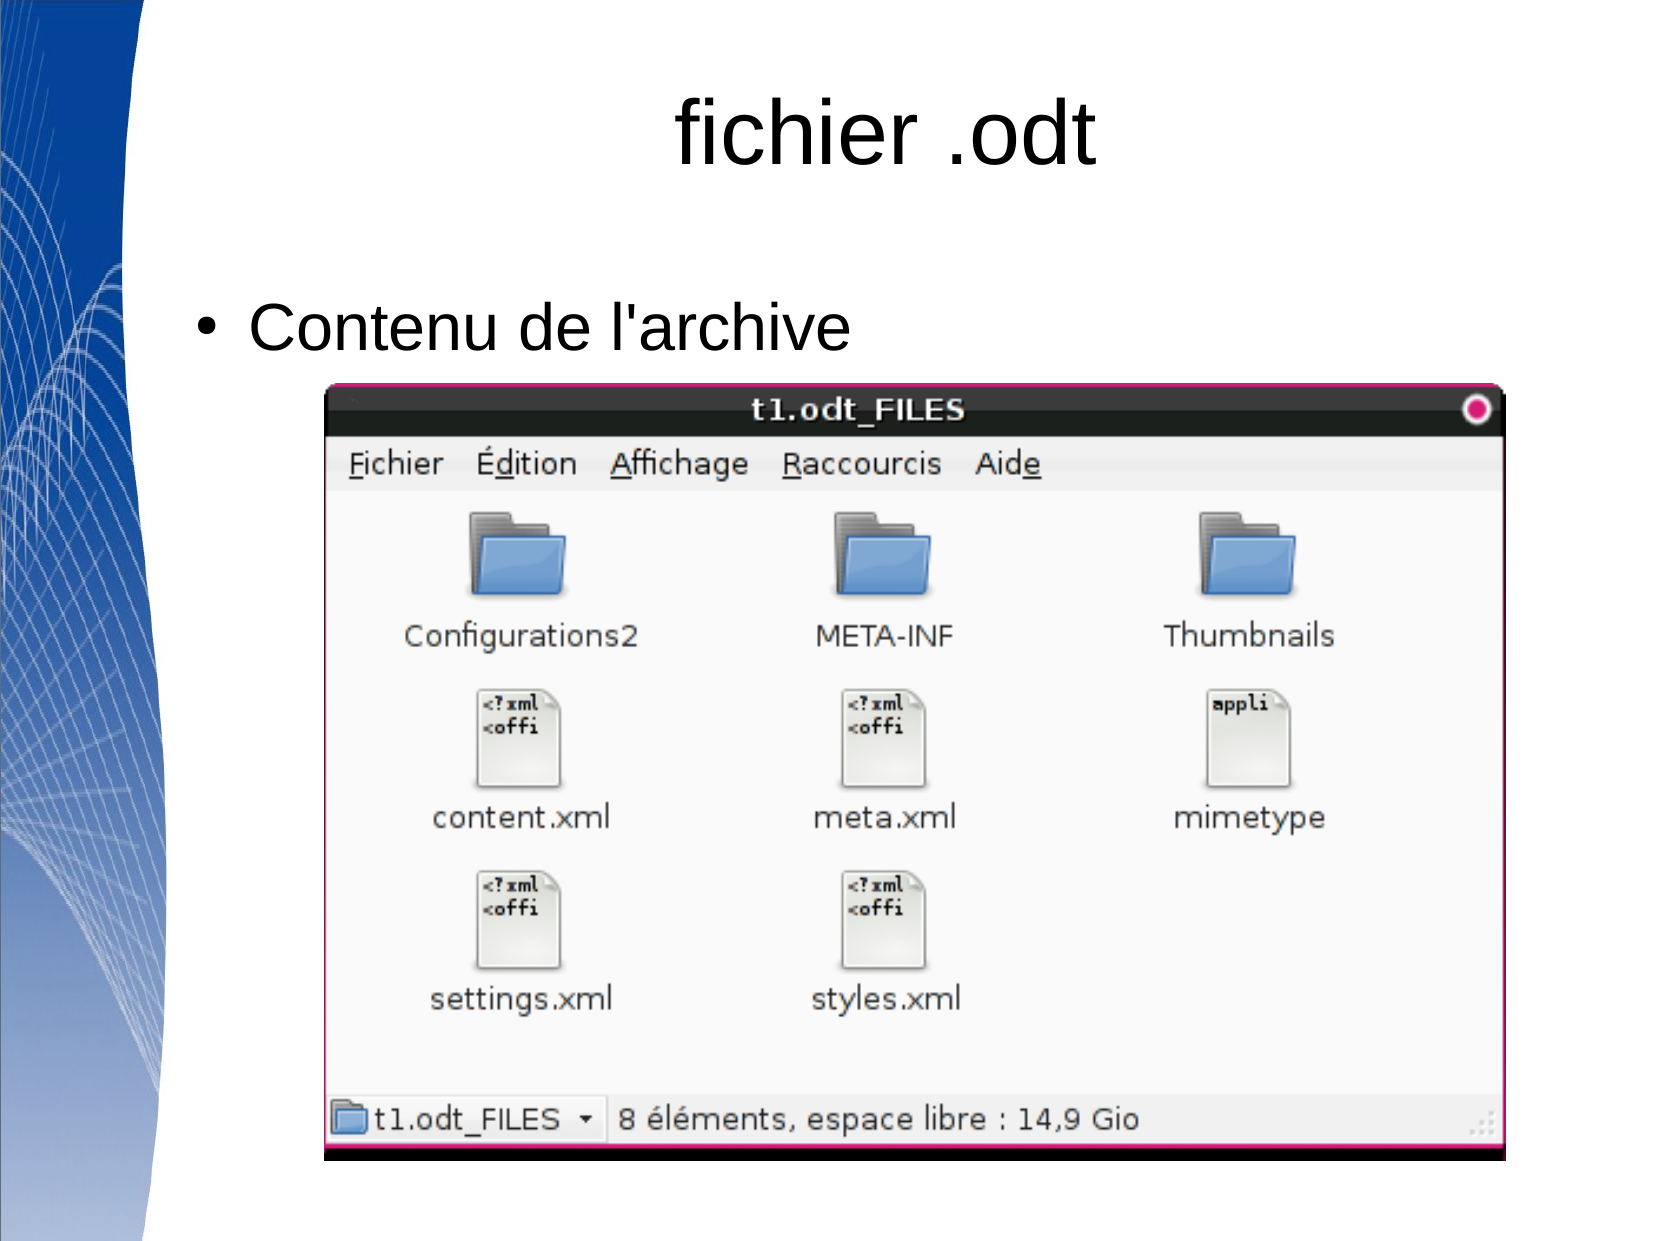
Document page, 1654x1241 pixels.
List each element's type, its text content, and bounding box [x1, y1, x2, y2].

title fichier .odt [177, 36, 1595, 230]
list Contenu de l'archive [177, 290, 1595, 1196]
picture [324, 383, 1506, 1161]
picture [0, 0, 178, 1241]
